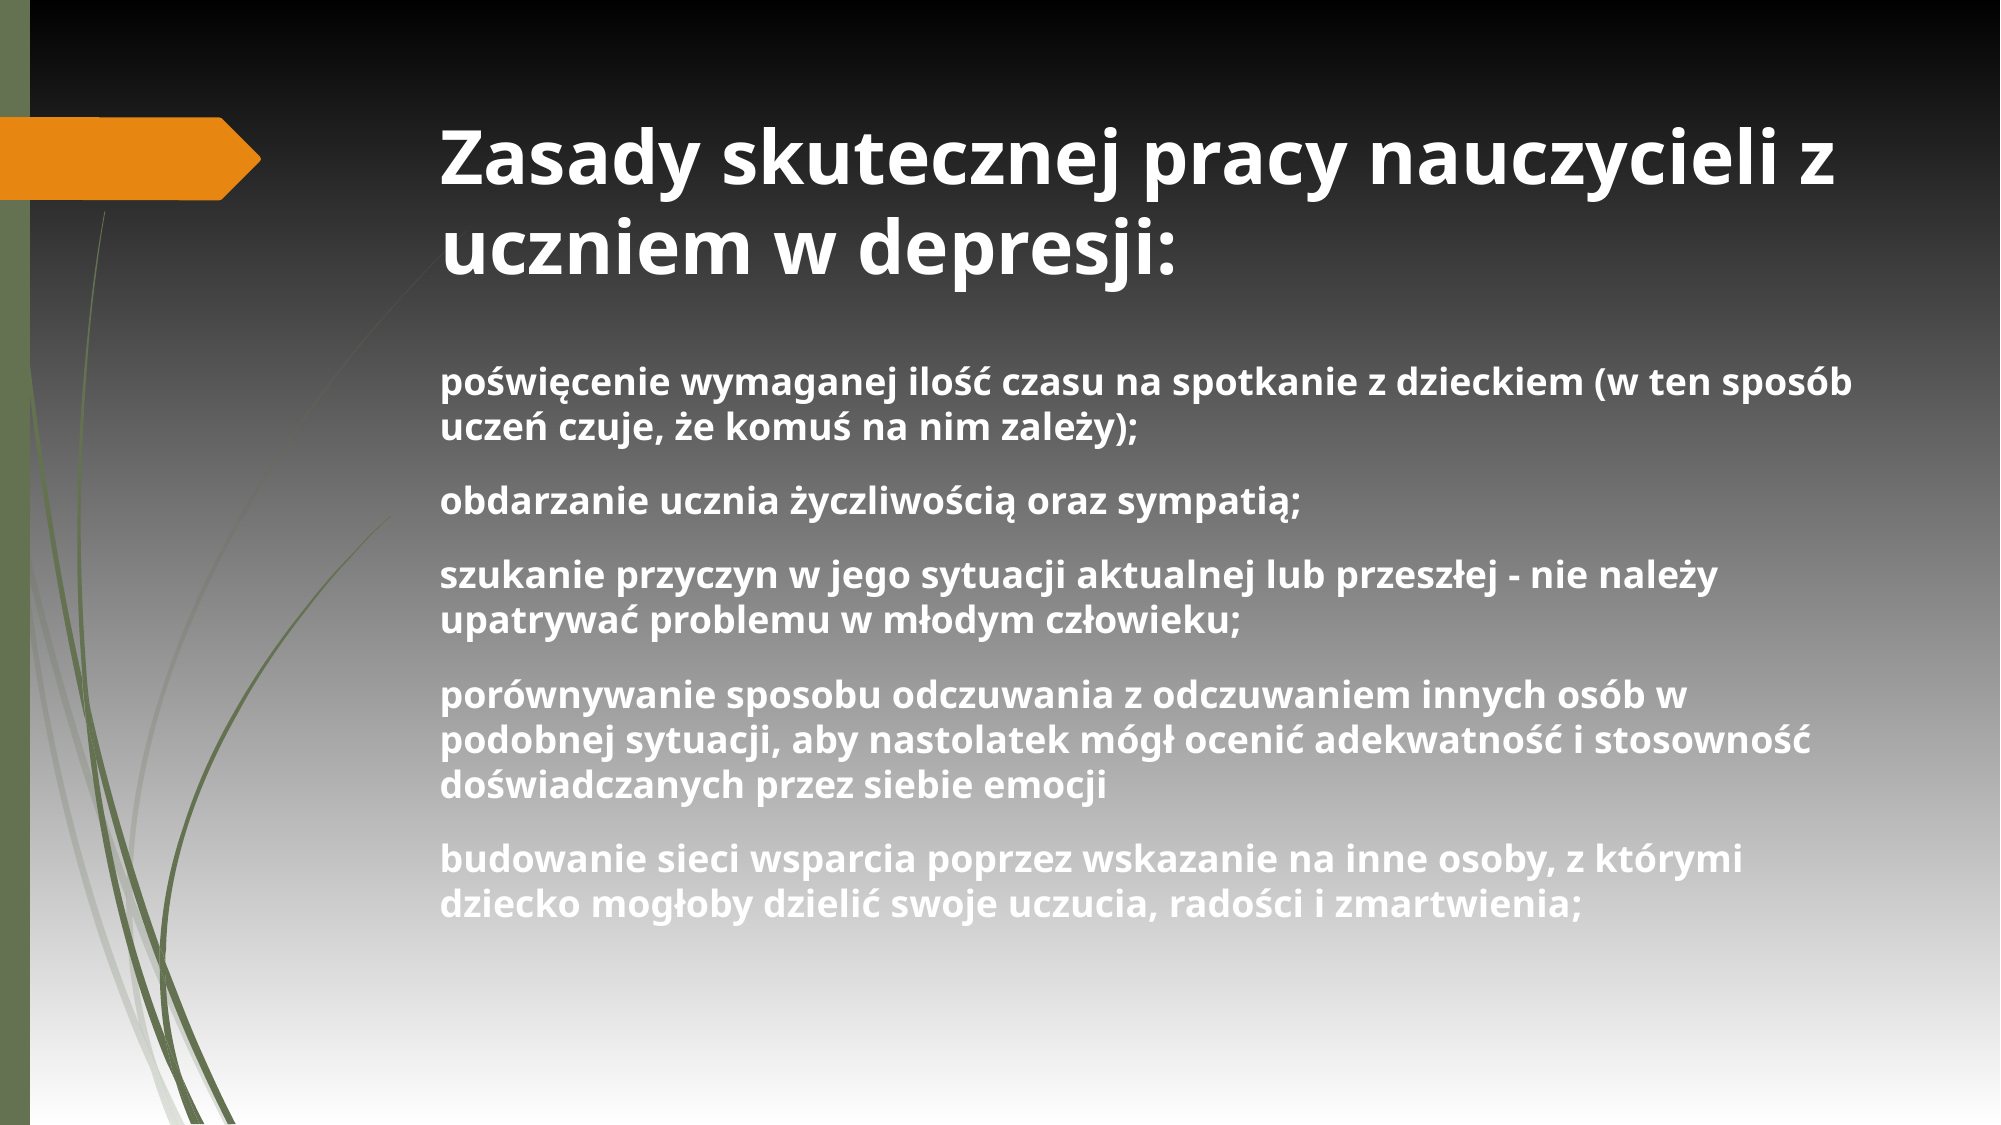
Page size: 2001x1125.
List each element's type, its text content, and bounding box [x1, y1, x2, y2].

list poświęcenie wymaganej ilość czasu na spotkanie z dzieckiem (w ten sposób uczeń czuje, że komuś na nim zależy); obdarzanie ucznia życzliwością oraz sympatią; szukanie przyczyn w jego sytuacji aktualnej lub przeszłej - nie należy upatrywać problemu w młodym człowieku; porównywanie sposobu odczuwania z odczuwaniem innych osób w podobnej sytuacji, aby nastolatek mógł ocenić adekwatność i stosowność doświadczanych przez siebie emocji budowanie sieci wsparcia poprzez wskazanie na inne osoby, z którymi dziecko mogłoby dzielić swoje uczucia, radości i zmartwienia; [424, 350, 1888, 970]
title Zasady skutecznej pracy nauczycieli z uczniem w depresji: [425, 102, 1888, 313]
